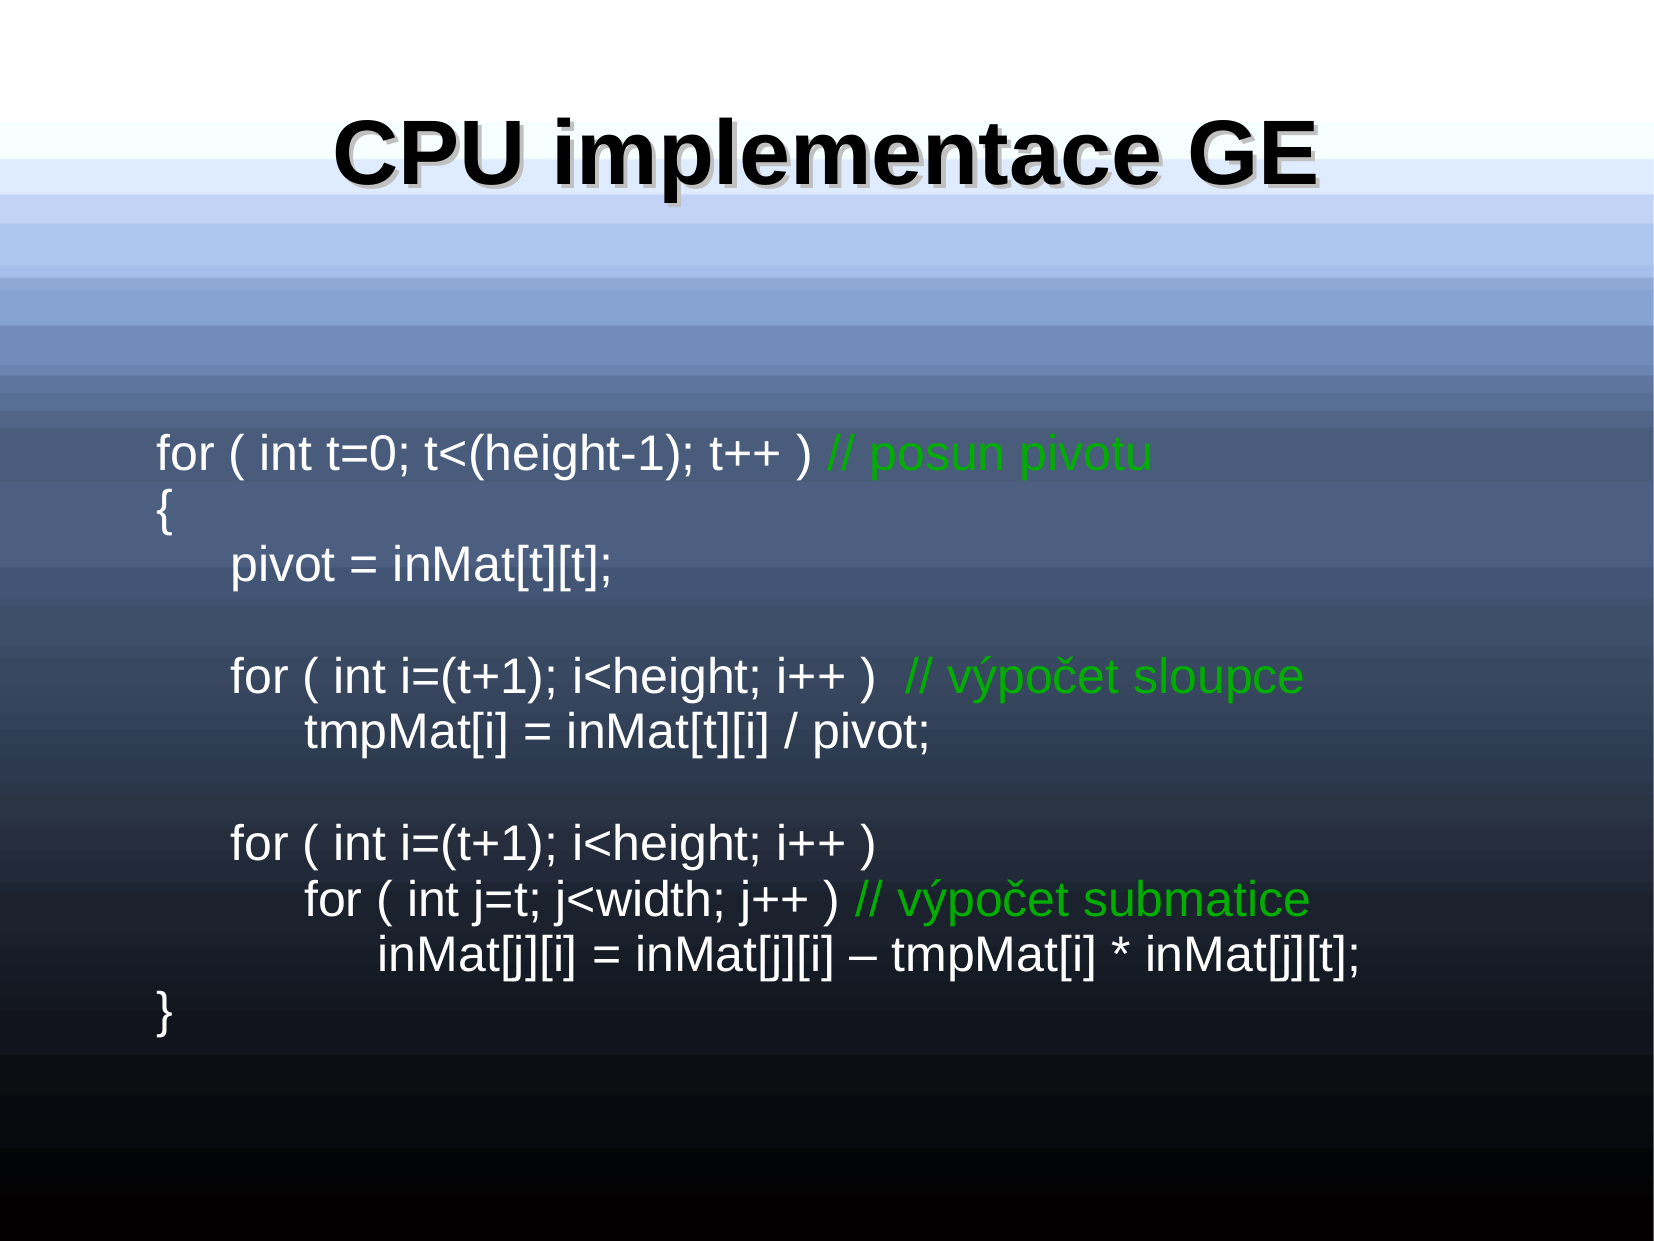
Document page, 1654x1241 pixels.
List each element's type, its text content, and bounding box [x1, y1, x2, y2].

picture [0, 0, 1654, 1241]
title CPU implementace GE [82, 49, 1571, 257]
subtitle for ( int t=0; t<(height-1); t++ ) // posun pivotu { pivot = inMat[t][t]; for ( int i=(t+1); i<height; i++ ) // výpočet sloupce tmpMat[i] = inMat[t][i] / pivot; for ( int i=(t+1); i<height; i++ ) for ( int j=t; j<width; j++ ) // výpočet submatice inMat[j][i] = inMat[j][i] – tmpMat[i] * inMat[j][t]; } [82, 361, 1571, 1102]
